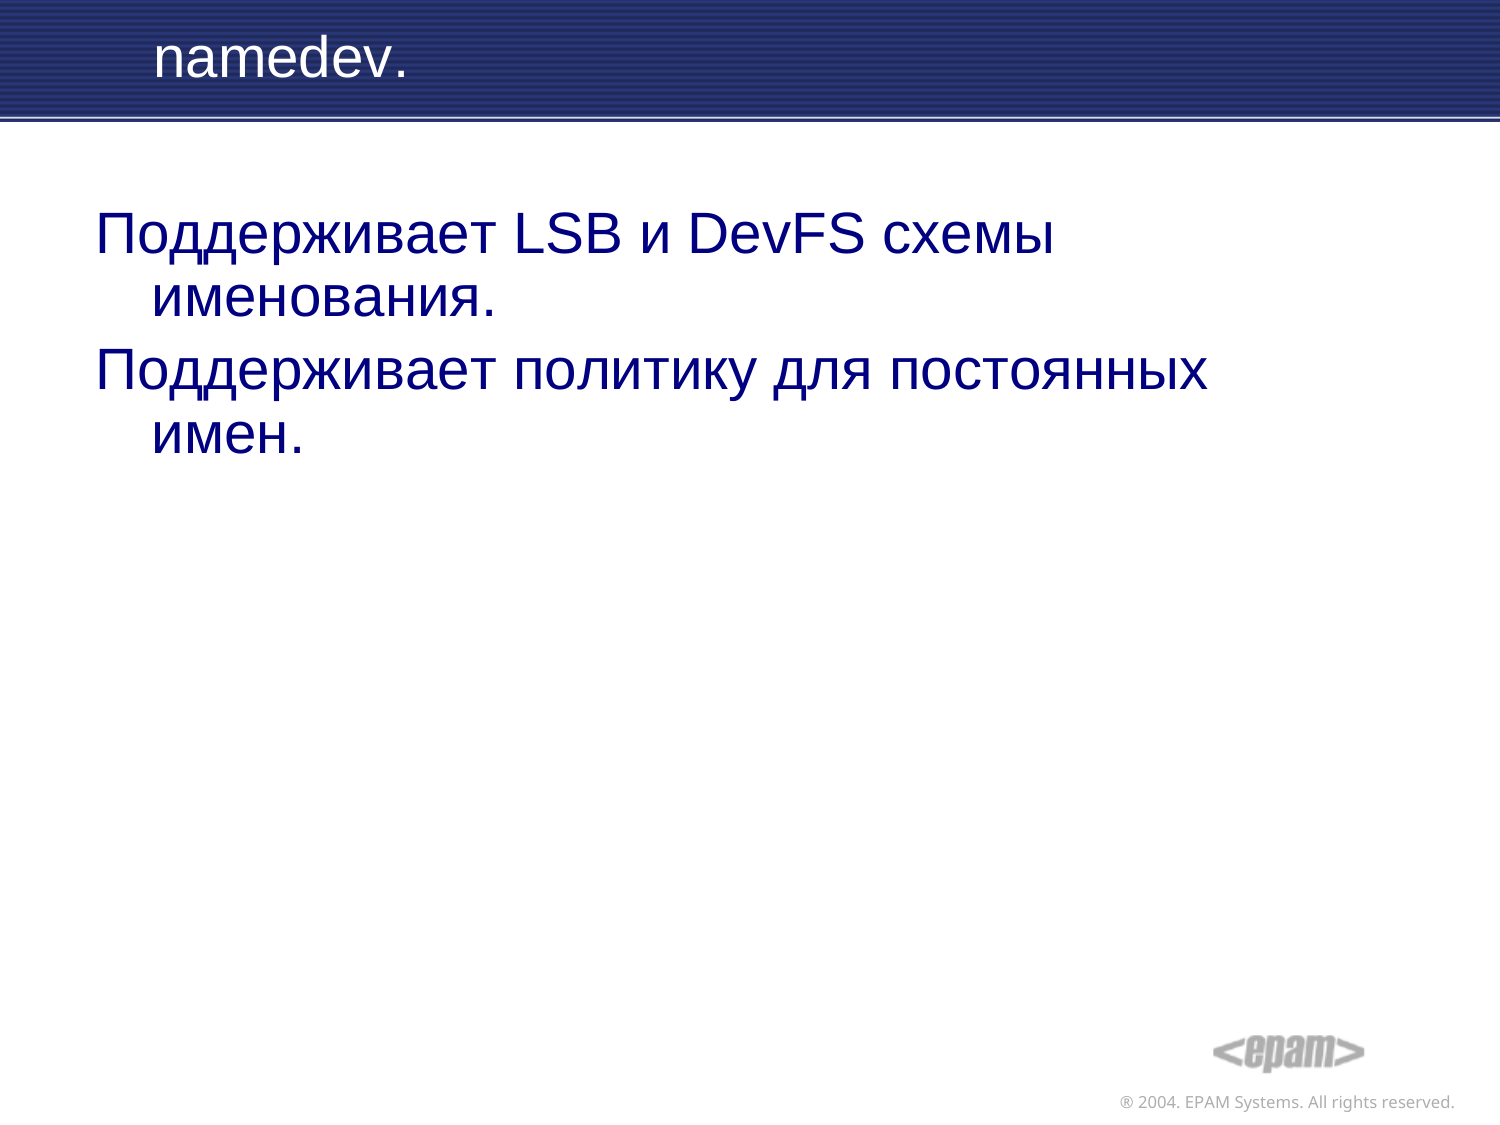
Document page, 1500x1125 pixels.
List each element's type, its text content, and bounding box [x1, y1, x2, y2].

picture [1212, 1034, 1366, 1075]
title namedev. [138, 16, 1370, 100]
text_box Поддерживает LSB и DevFS схемы именования. Поддерживает политику для постоянных имен. [81, 194, 1386, 486]
